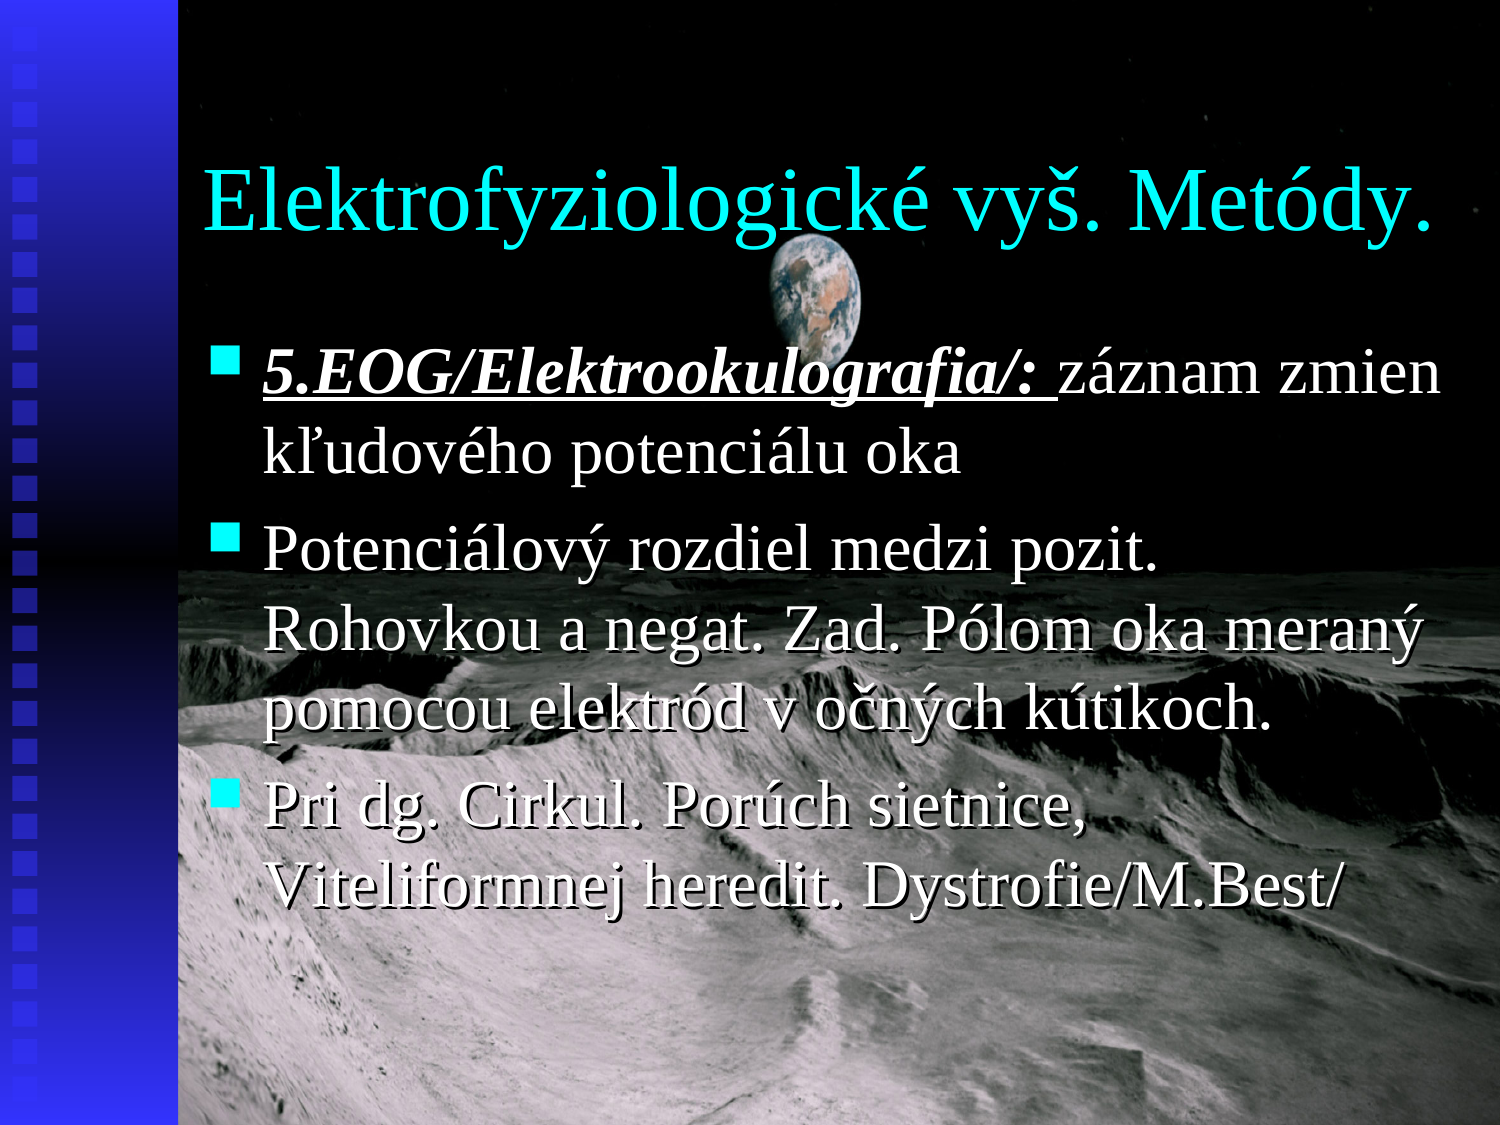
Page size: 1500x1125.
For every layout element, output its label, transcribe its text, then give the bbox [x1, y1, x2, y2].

list 5.EOG/Elektrookulografia/: záznam zmien kľudového potenciálu oka Potenciálový rozdiel medzi pozit. Rohovkou a negat. Zad. Pólom oka meraný pomocou elektród v očných kútikoch. Pri dg. Cirkul. Porúch sietnice, Viteliformnej heredit. Dystrofie/M.Best/ [191, 319, 1467, 995]
picture [0, 0, 1500, 1125]
title Elektrofyziologické vyš. Metódy. [187, 99, 1463, 288]
